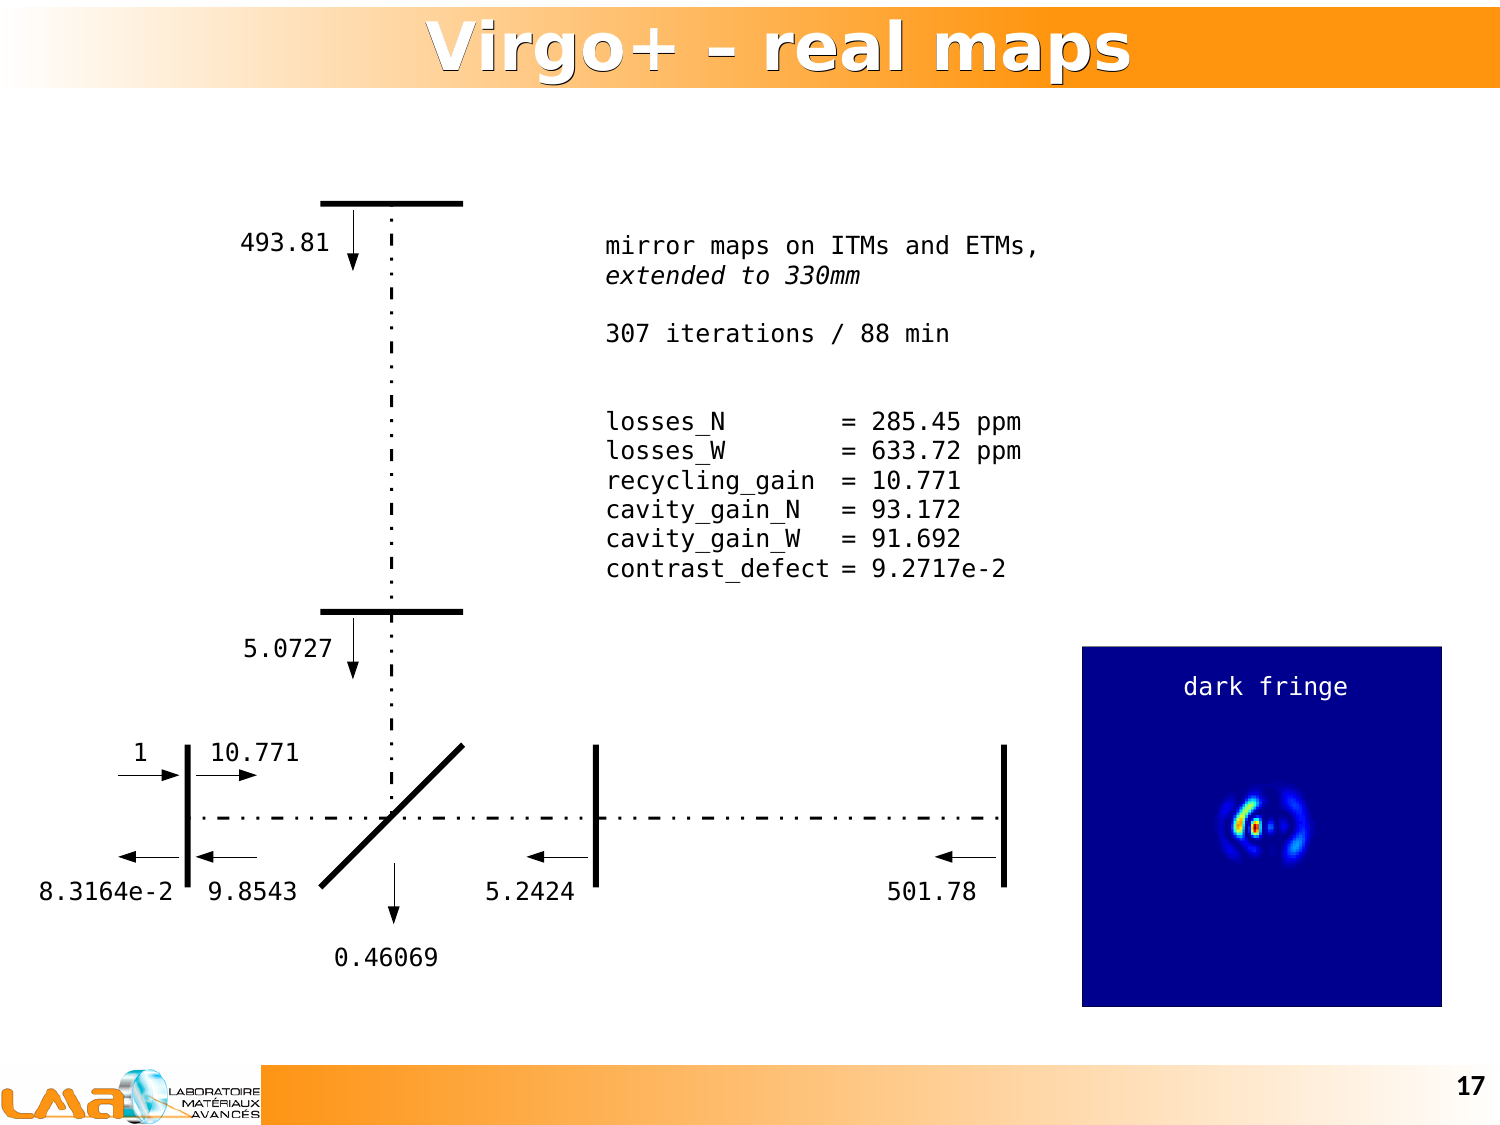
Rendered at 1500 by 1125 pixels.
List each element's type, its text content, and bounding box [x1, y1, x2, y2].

picture [118, 200, 1007, 925]
title Virgo+ – real maps [0, 7, 1500, 88]
text_box 0.46069 [318, 935, 454, 980]
picture [0, 1065, 261, 1125]
text_box mirror maps on ITMs and ETMs, extended to 330mm 307 iterations / 88 min losses_N = 285.45 ppm losses_W = 633.72 ppm recycling_gain = 10.771 cavity_gain_N = 93.172 cavity_gain_W = 91.692 contrast_defect = 9.2717e-2 [1007, 224, 1300, 591]
text_box 8.3164e-2 [23, 869, 118, 914]
picture [1074, 635, 1457, 1011]
text_box dark fringe [1168, 664, 1364, 710]
text_box 9.8543 [192, 869, 313, 914]
